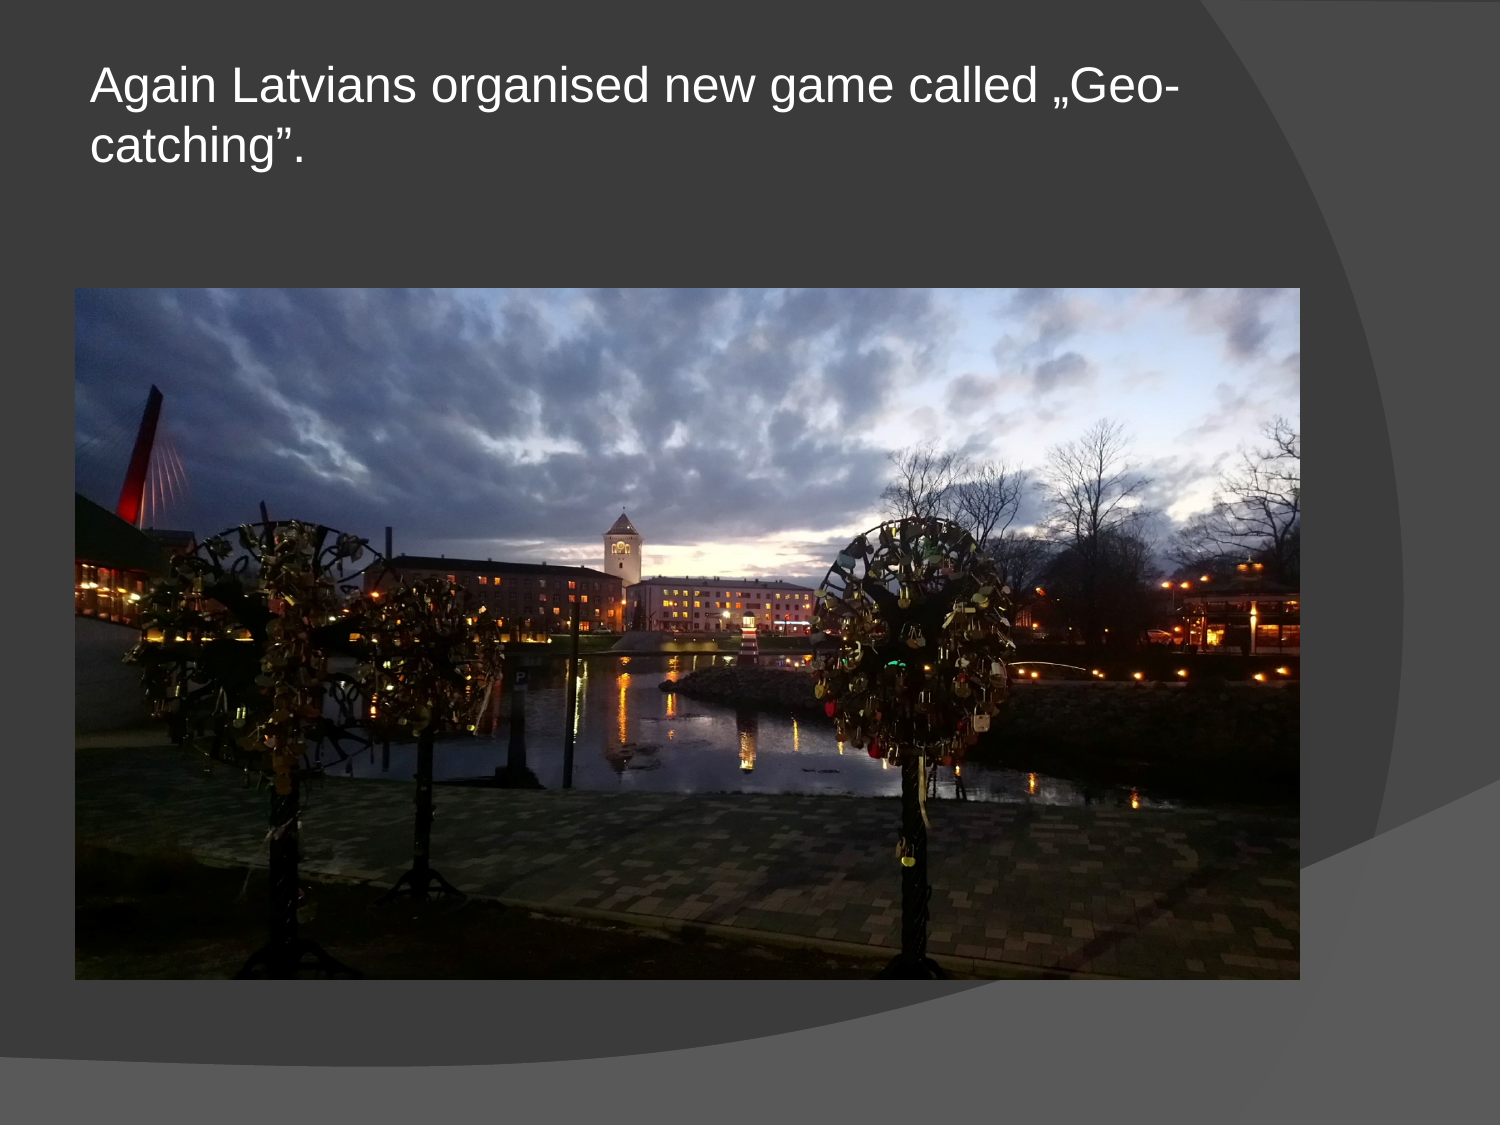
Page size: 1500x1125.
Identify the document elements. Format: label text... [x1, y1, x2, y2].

title Again Latvians organised new game called „Geo- catching”. [75, 45, 1300, 233]
picture [75, 288, 1300, 980]
